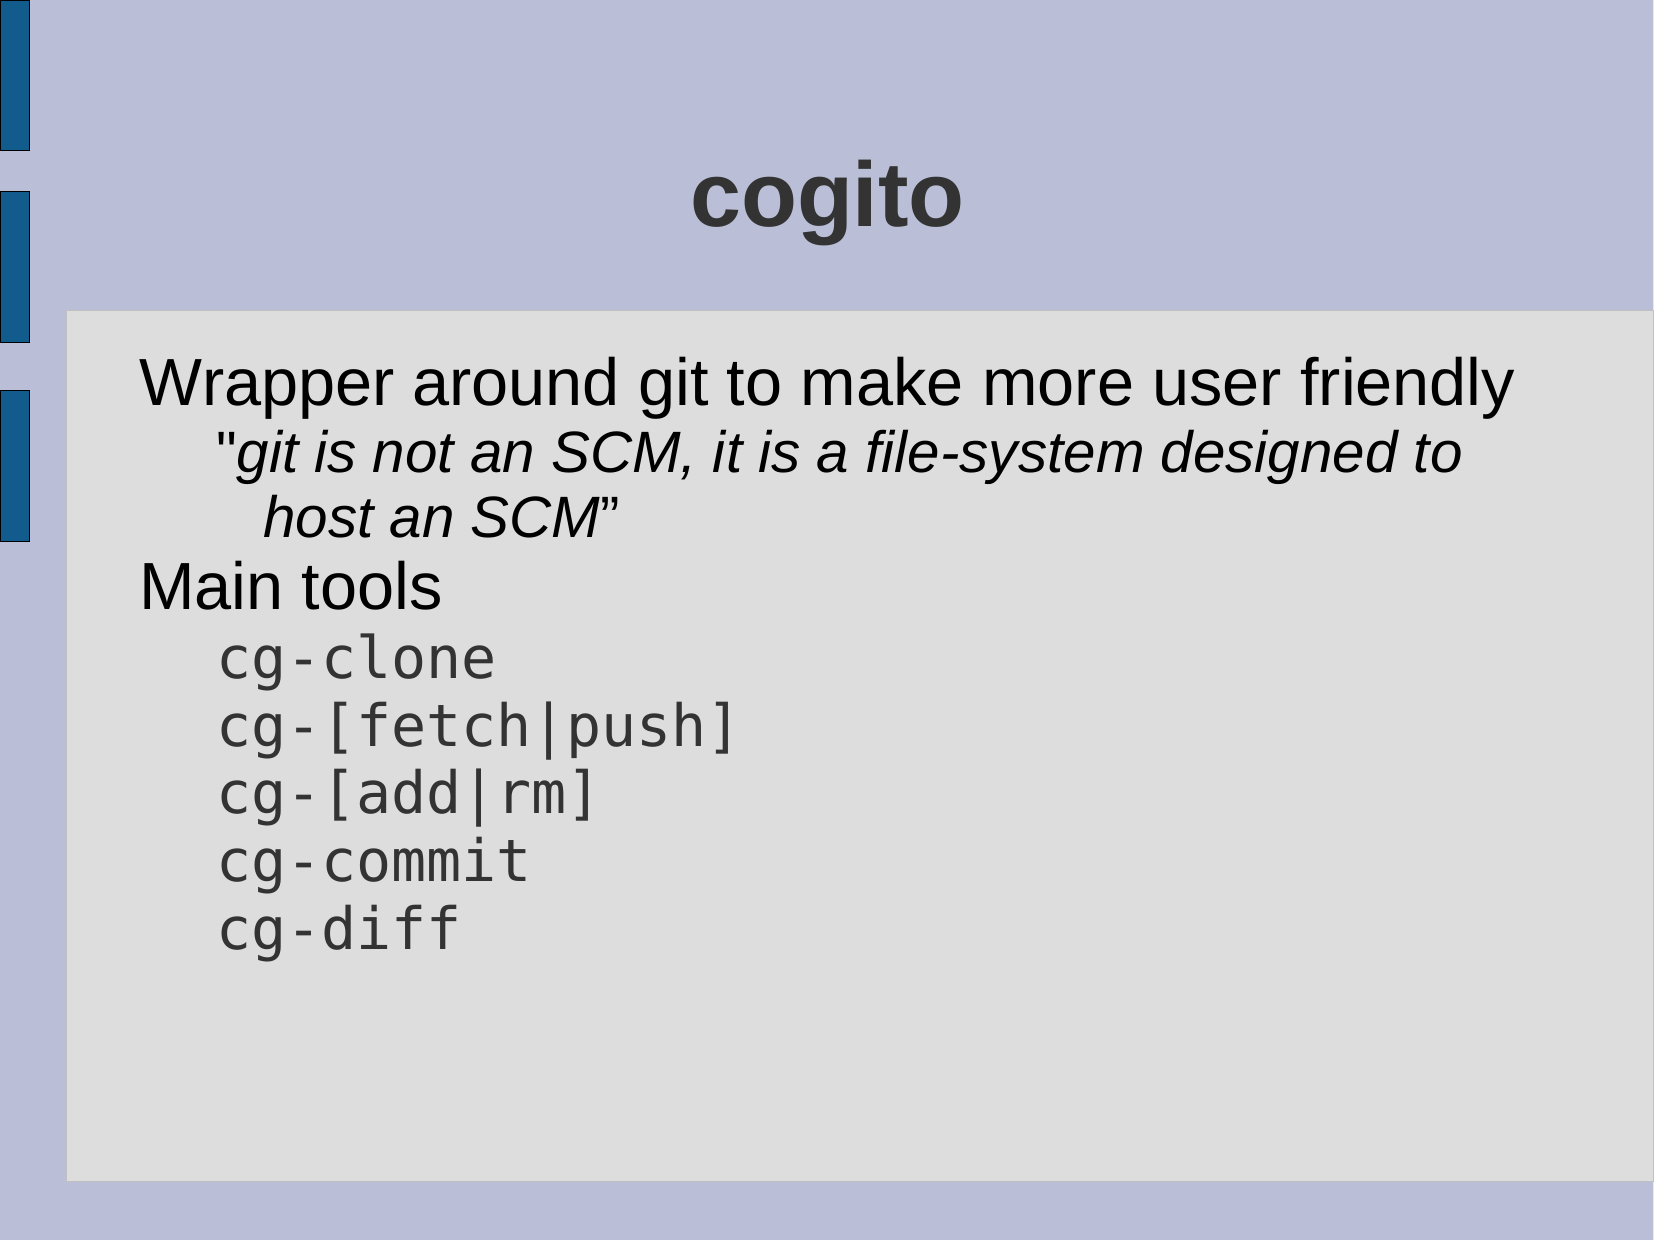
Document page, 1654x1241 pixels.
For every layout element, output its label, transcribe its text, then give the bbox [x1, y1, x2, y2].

title cogito [121, 98, 1534, 291]
list Wrapper around git to make more user friendly "git is not an SCM, it is a file-system designed to host an SCM” Main tools cg-clone cg-[fetch|push] cg-[add|rm] cg-commit cg-diff [121, 344, 1534, 1112]
